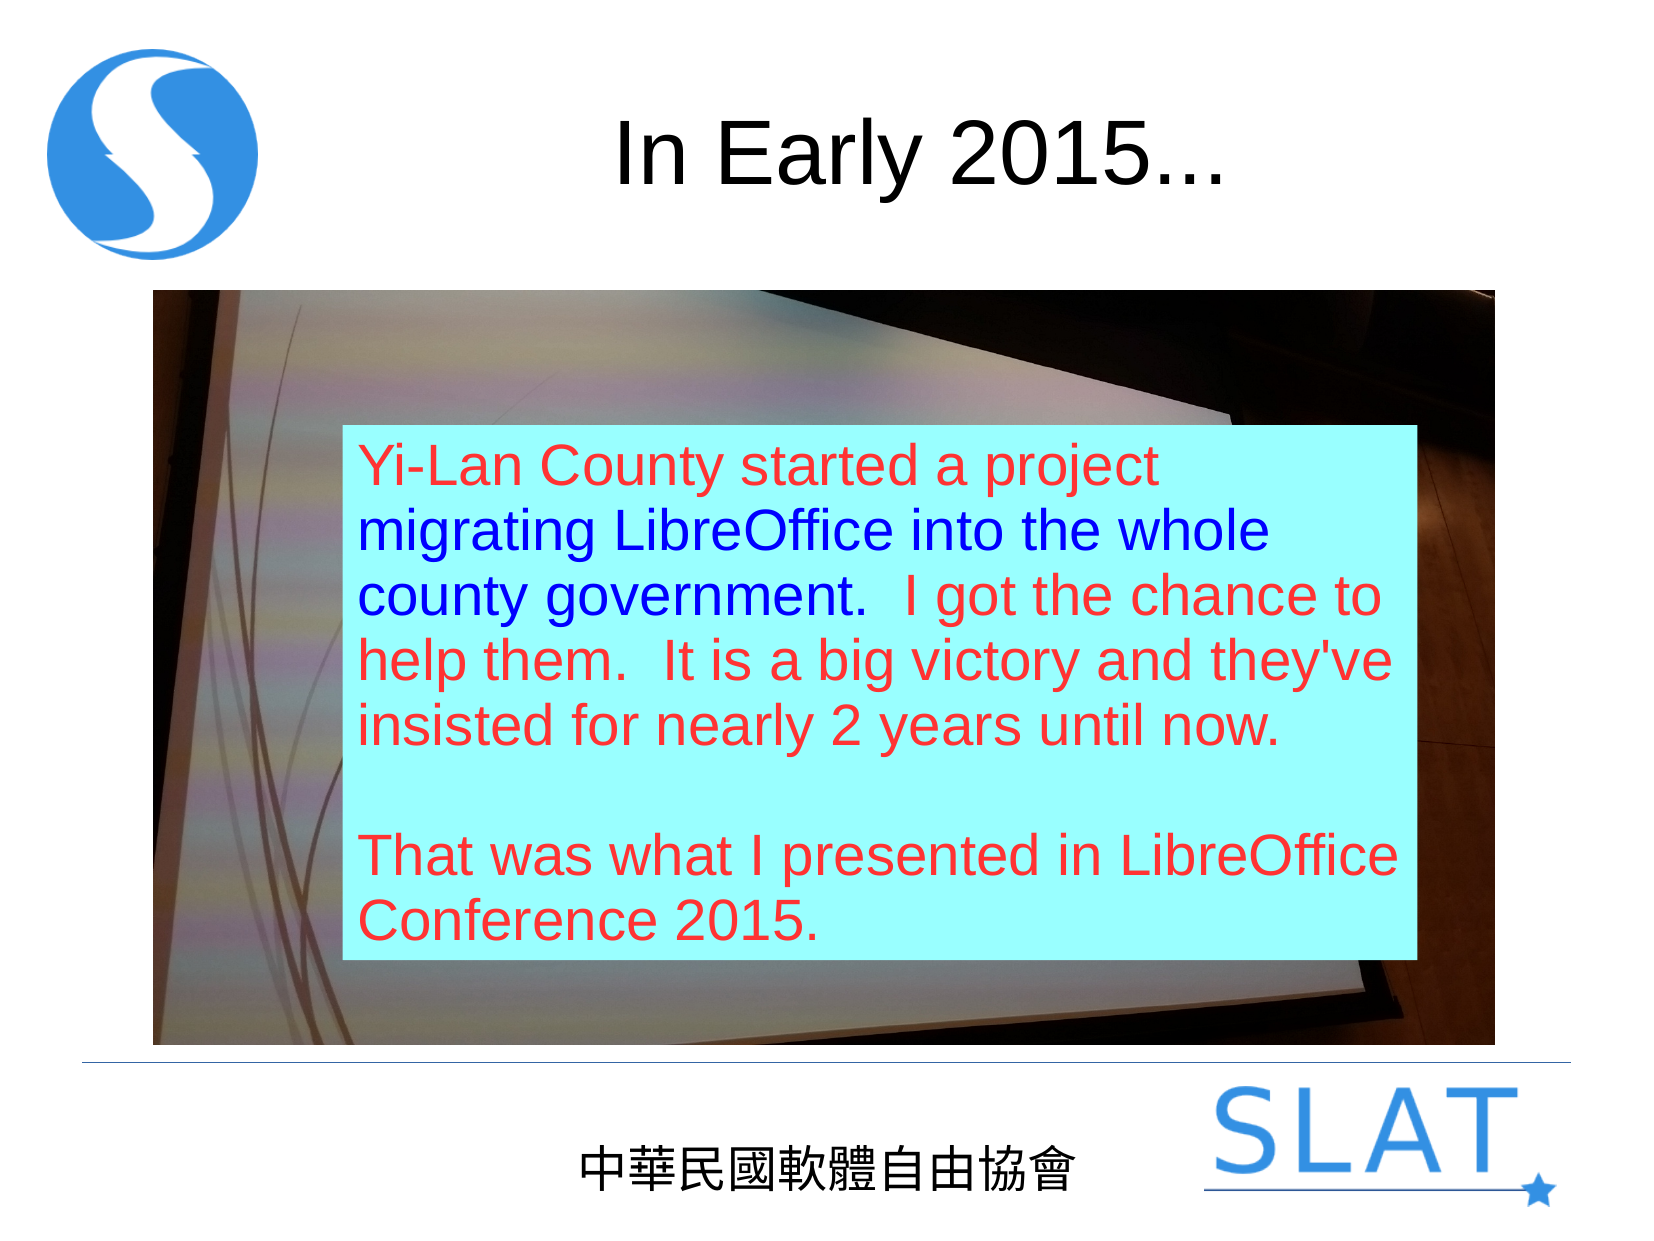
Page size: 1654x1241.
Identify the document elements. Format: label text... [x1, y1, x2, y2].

picture [1204, 1086, 1557, 1207]
title In Early 2015... [271, 49, 1571, 257]
picture [47, 49, 258, 260]
text_box Yi-Lan County started a project migrating LibreOffice into the whole county government. I got the chance to help them. It is a big victory and they've insisted for nearly 2 years until now. That was what I presented in LibreOffice Conference 2015. [342, 425, 1418, 961]
picture [153, 290, 1495, 1045]
